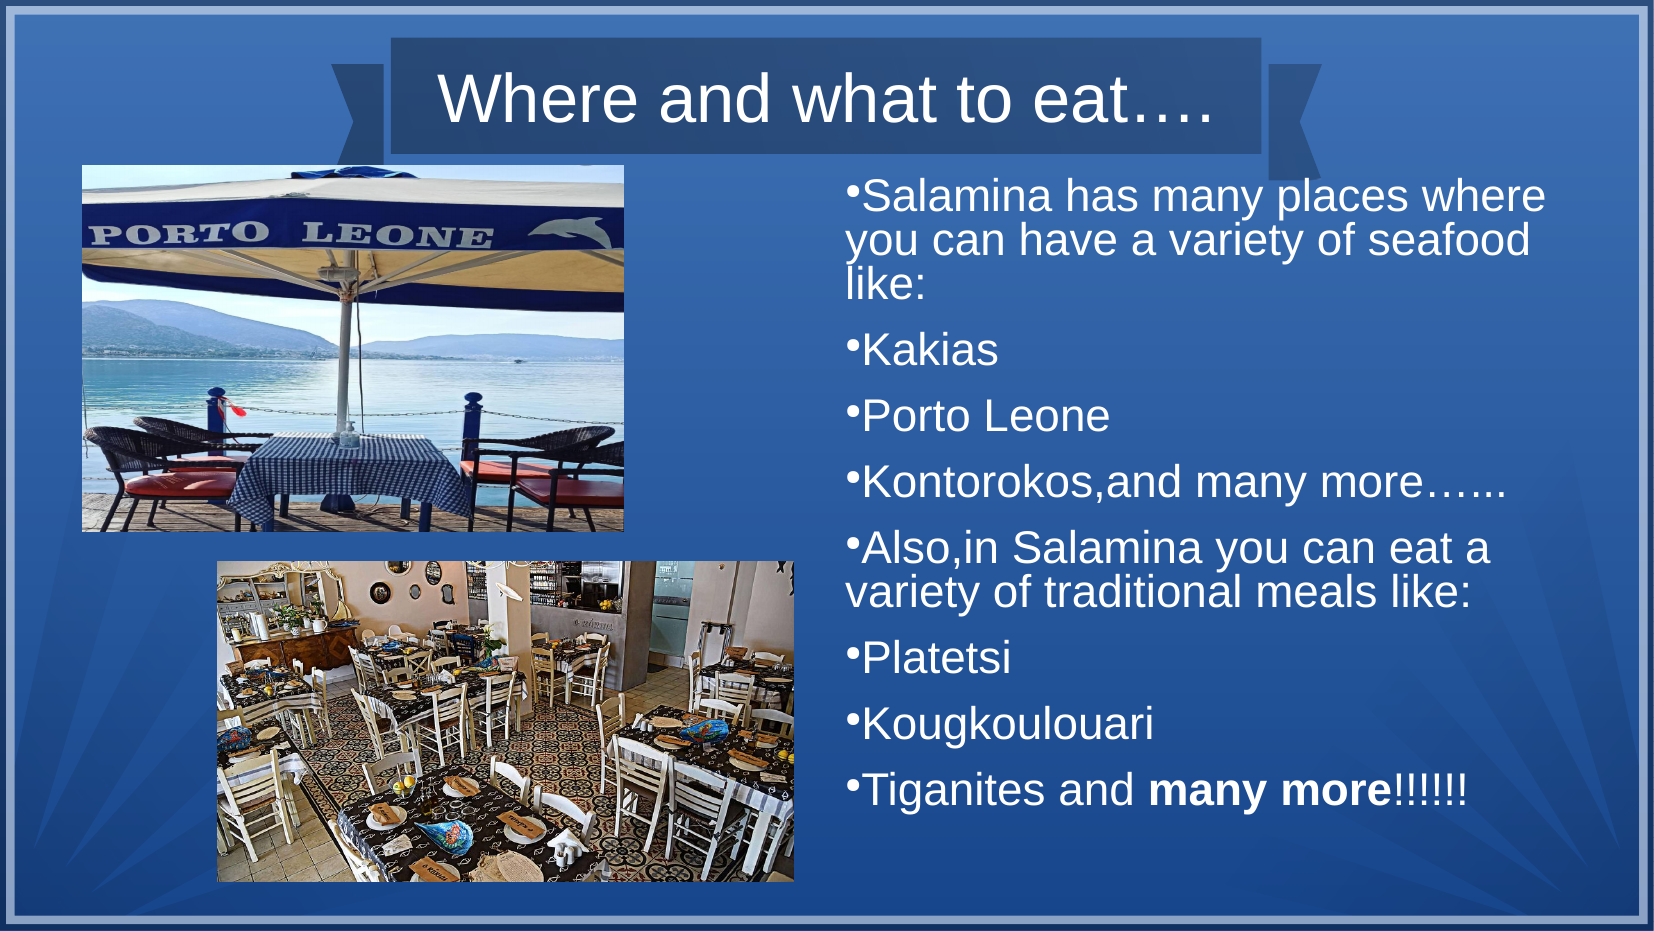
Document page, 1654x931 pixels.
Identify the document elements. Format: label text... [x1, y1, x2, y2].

title Where and what to eat…. [389, 35, 1264, 154]
picture [82, 165, 624, 532]
list Salamina has many places where you can have a variety of seafood like: Kakias Porto Leone Kontorokos,and many more…... Also,in Salamina you can eat a variety of traditional meals like: Platetsi Kougkoulouari Tiganites and many more!!!!!! [845, 176, 1572, 848]
picture [217, 561, 794, 882]
